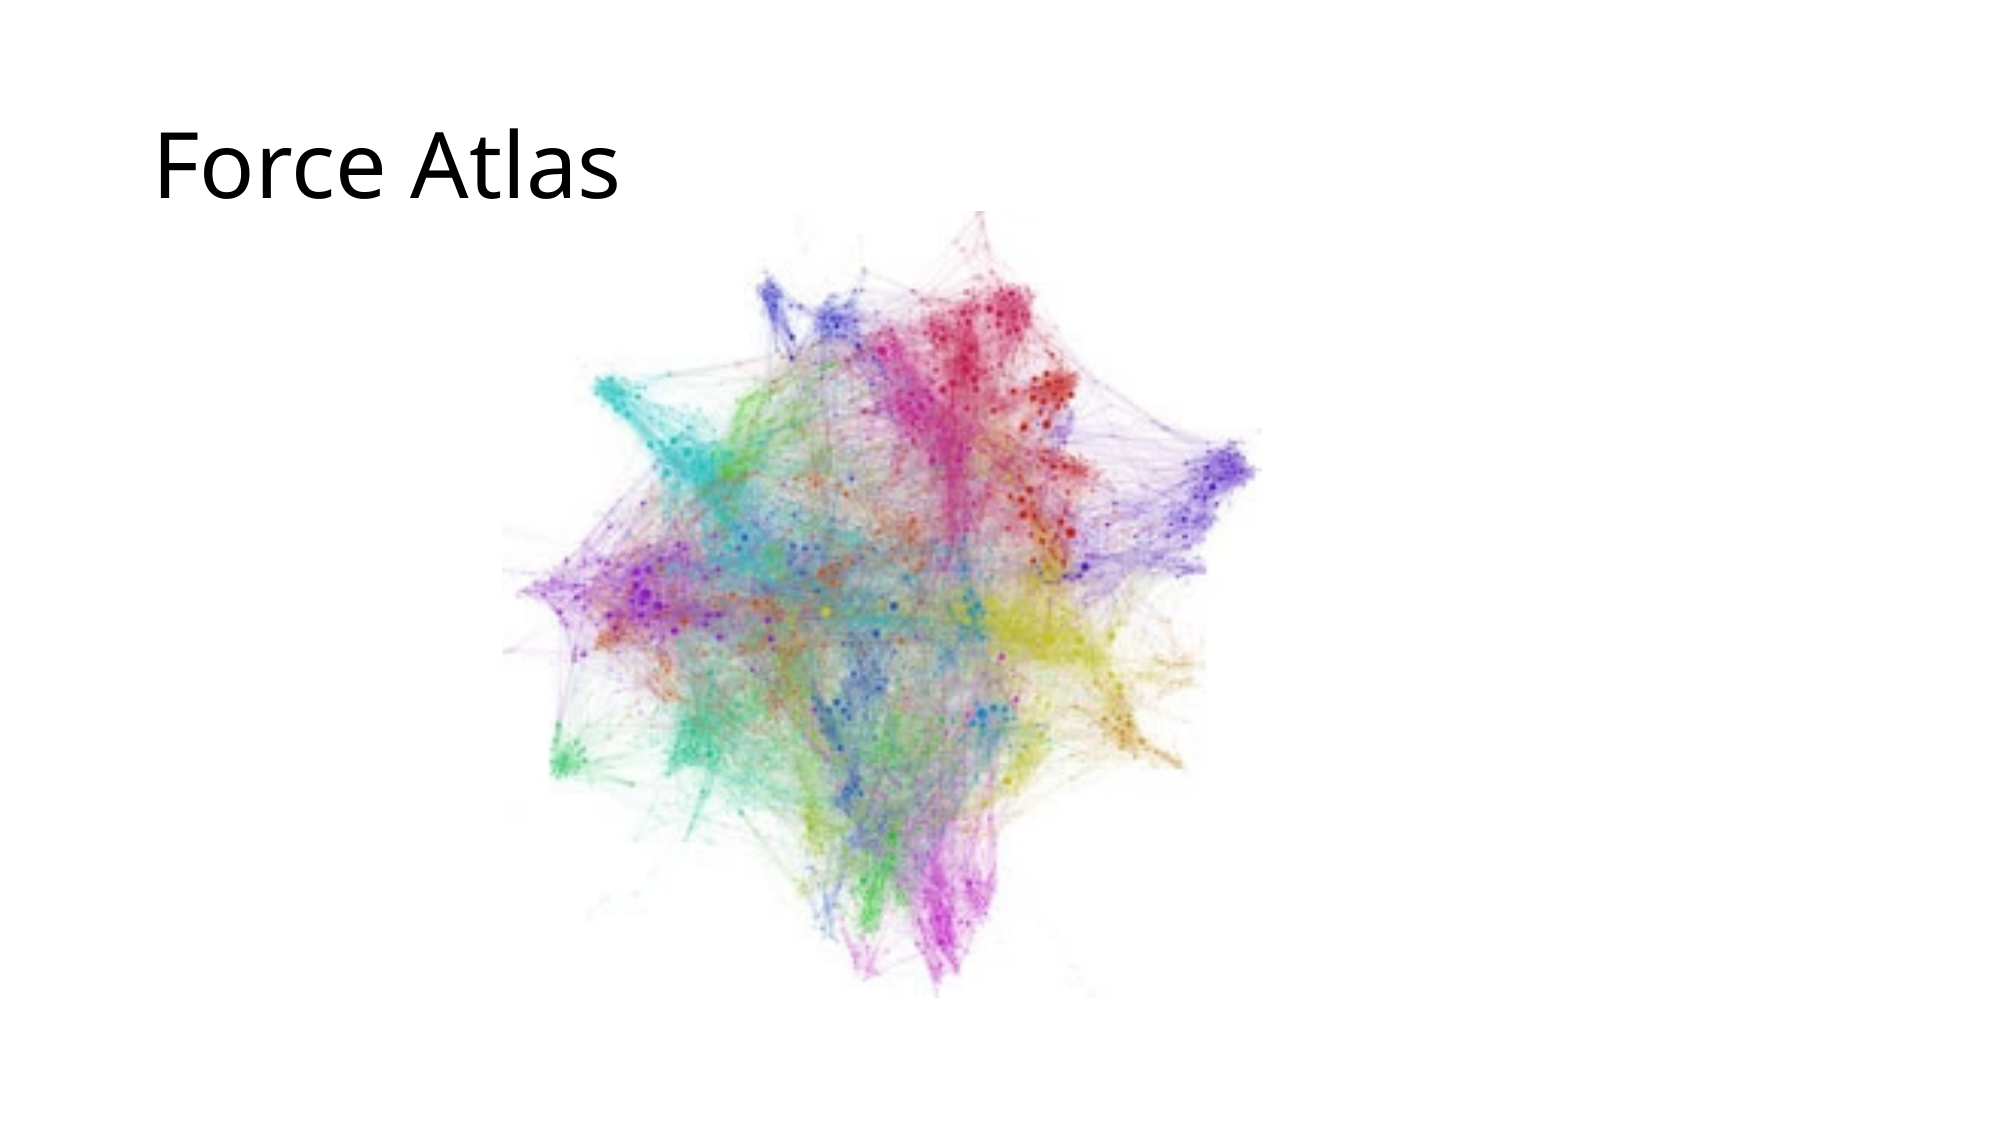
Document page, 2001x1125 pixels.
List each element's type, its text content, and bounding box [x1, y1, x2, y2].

picture [502, 211, 1262, 998]
title Force Atlas [137, 59, 1863, 278]
